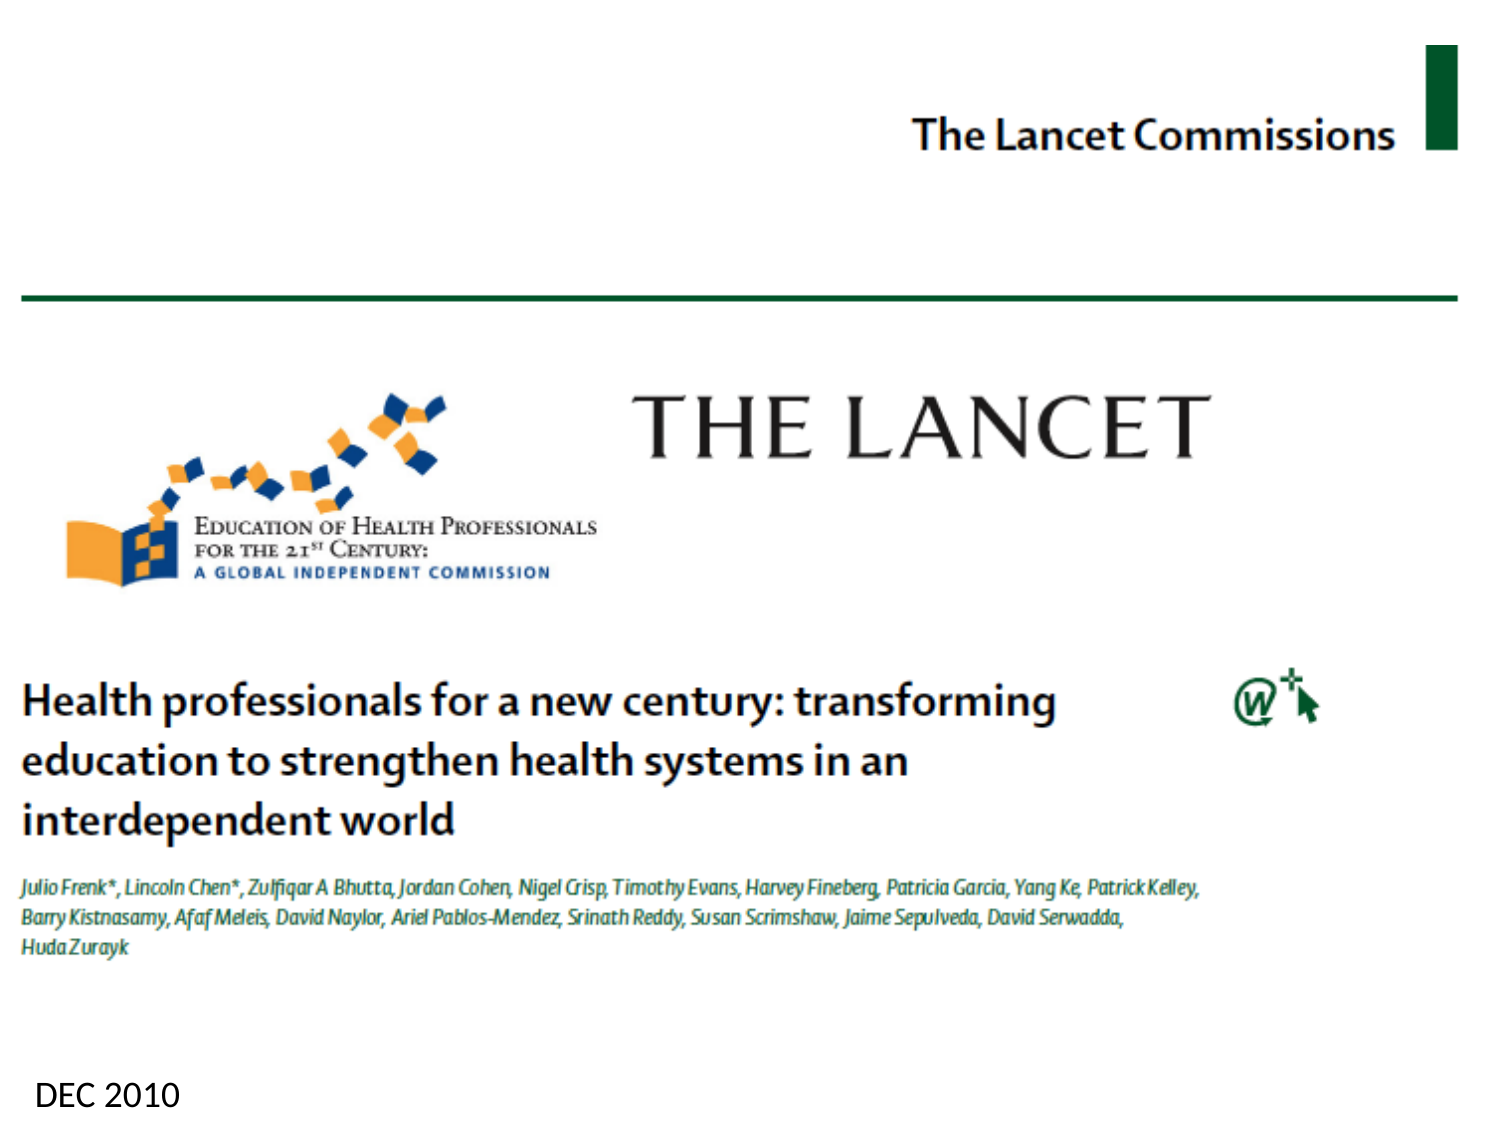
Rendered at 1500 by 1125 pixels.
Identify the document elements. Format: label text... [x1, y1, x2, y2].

text_box DEC 2010 [20, 1062, 196, 1123]
picture [0, 45, 1500, 981]
